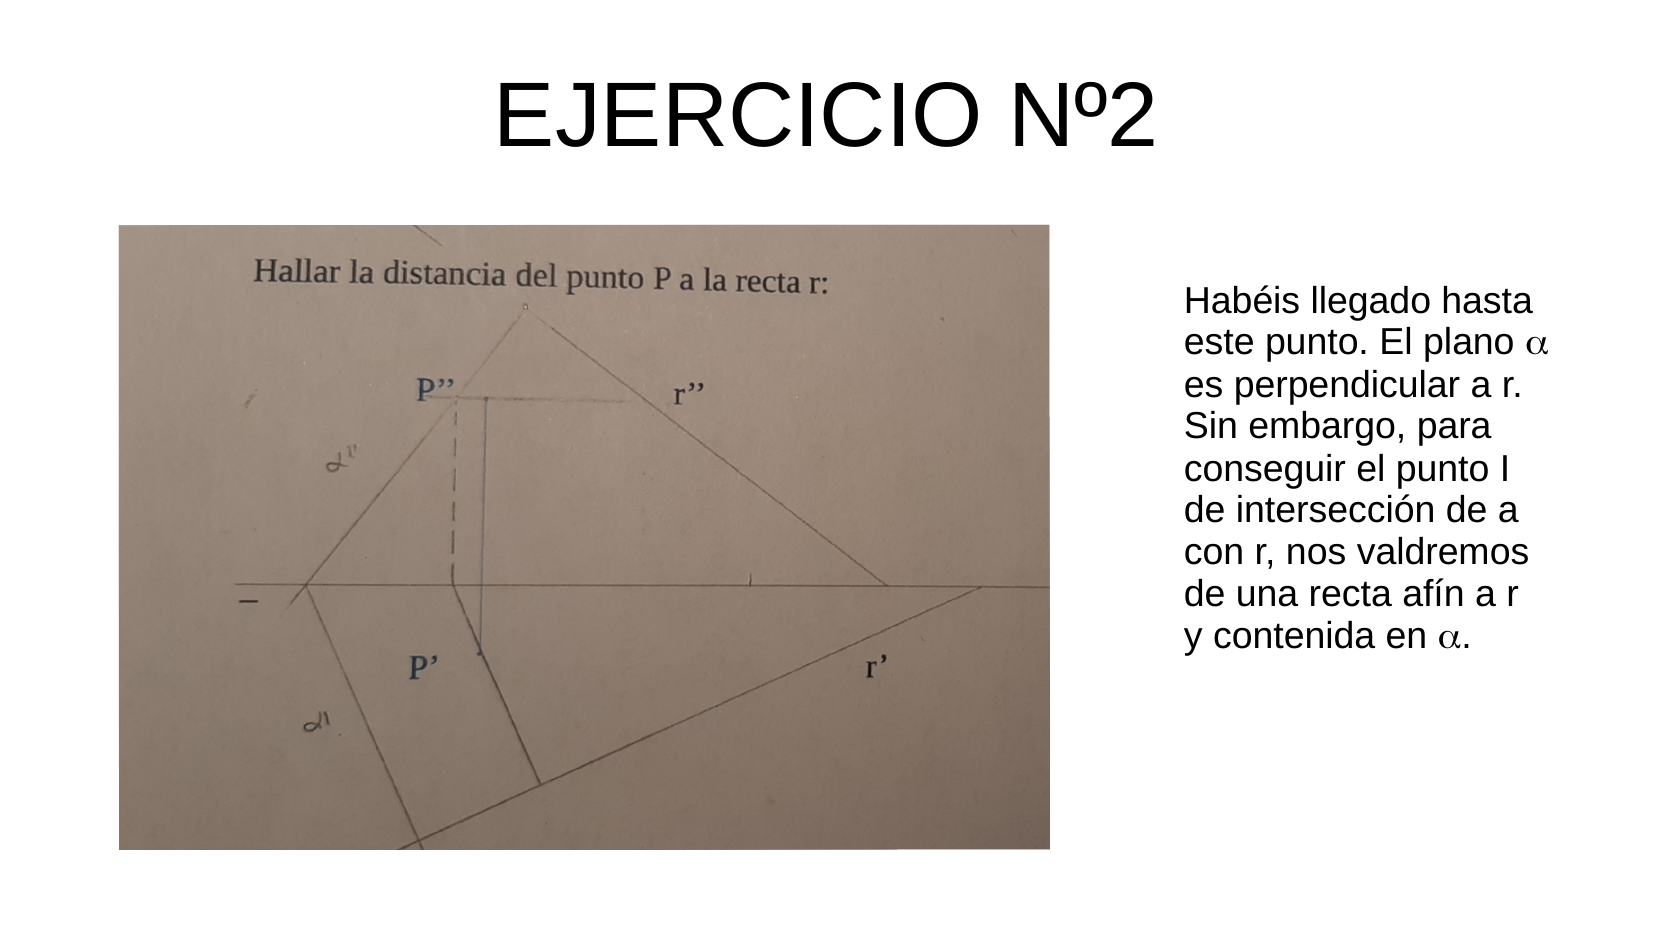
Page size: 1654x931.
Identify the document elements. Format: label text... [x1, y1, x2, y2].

picture [118, 224, 1050, 851]
title EJERCICIO Nº2 [82, 37, 1571, 193]
text_box Habéis llegado hasta este punto. El plano a es perpendicular a r. Sin embargo, para conseguir el punto I de intersección de a con r, nos valdremos de una recta afín a r y contenida en a. [1169, 271, 1564, 673]
